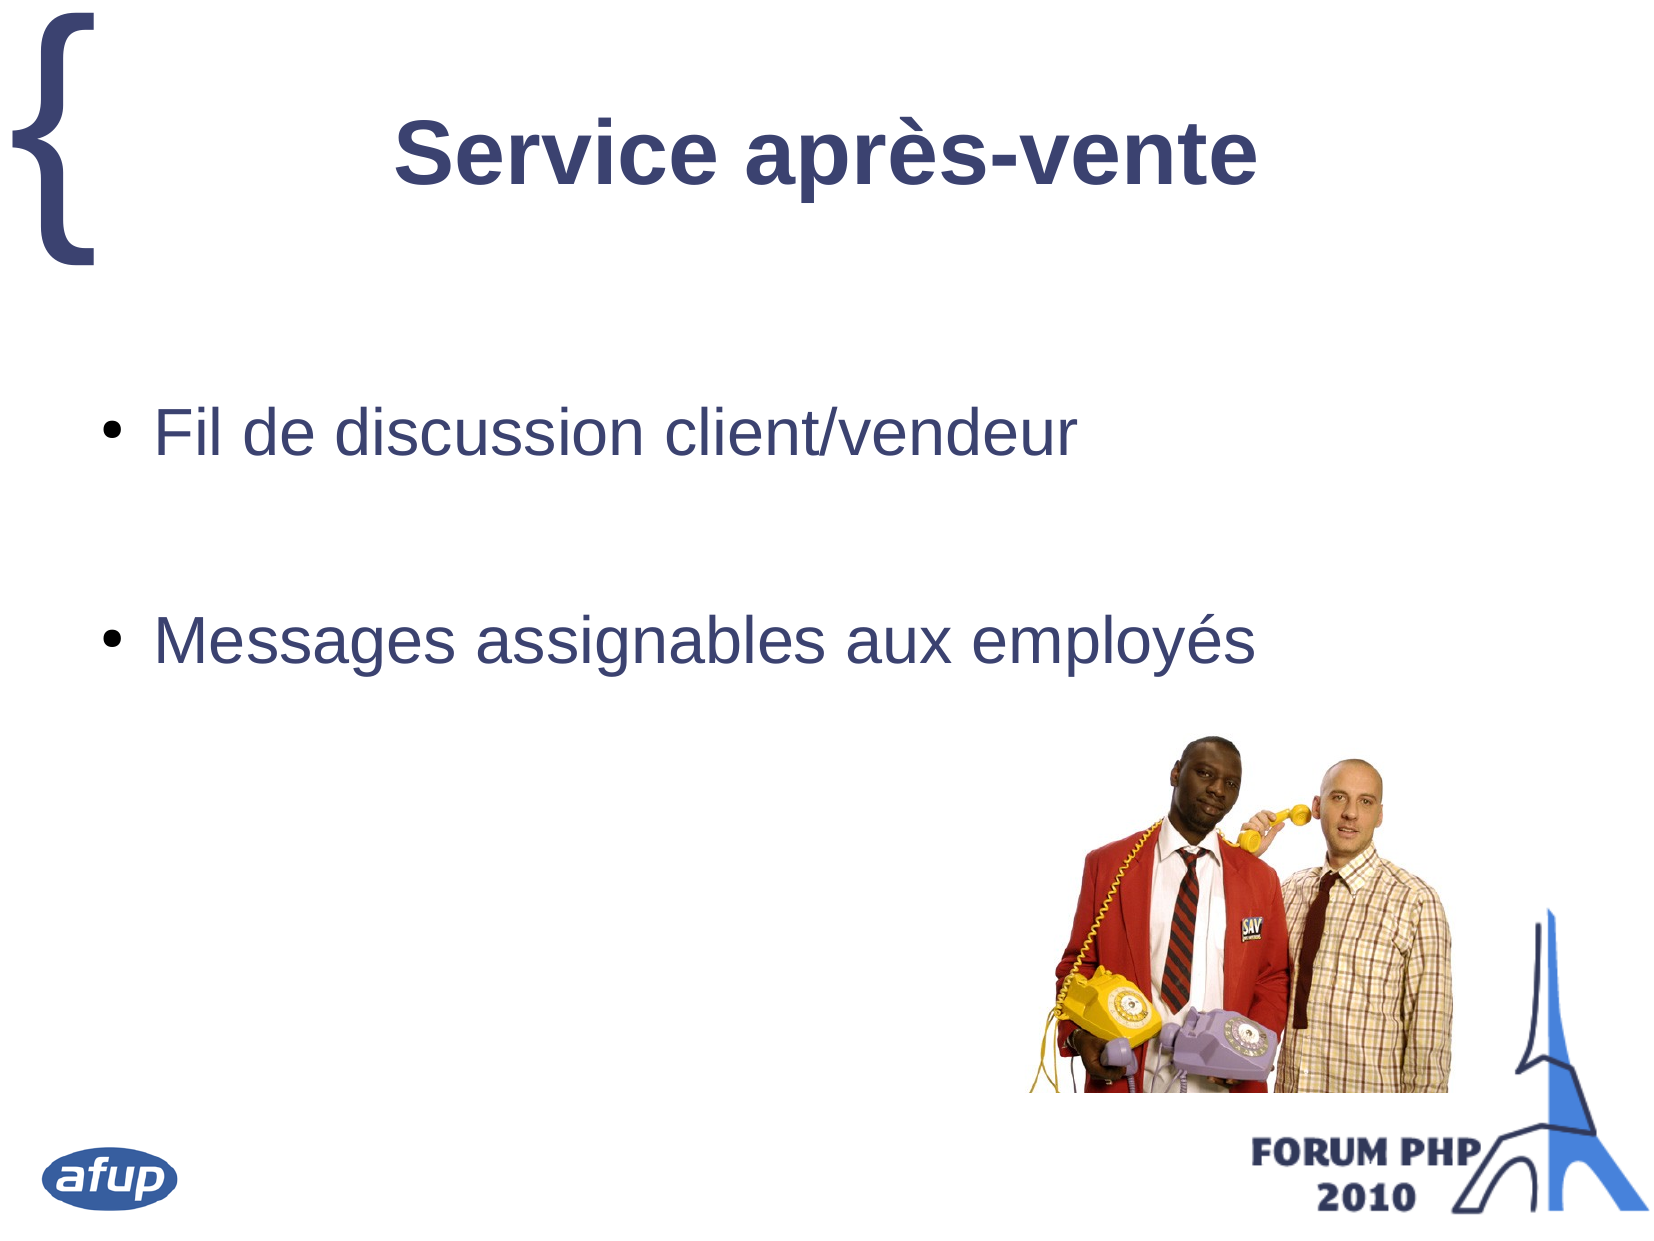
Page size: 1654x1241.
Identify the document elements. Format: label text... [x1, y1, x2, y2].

title Service après-vente [82, 49, 1571, 257]
picture [41, 1146, 178, 1211]
list Fil de discussion client/vendeur Messages assignables aux employés [82, 290, 1571, 1109]
picture [1240, 872, 1650, 1241]
